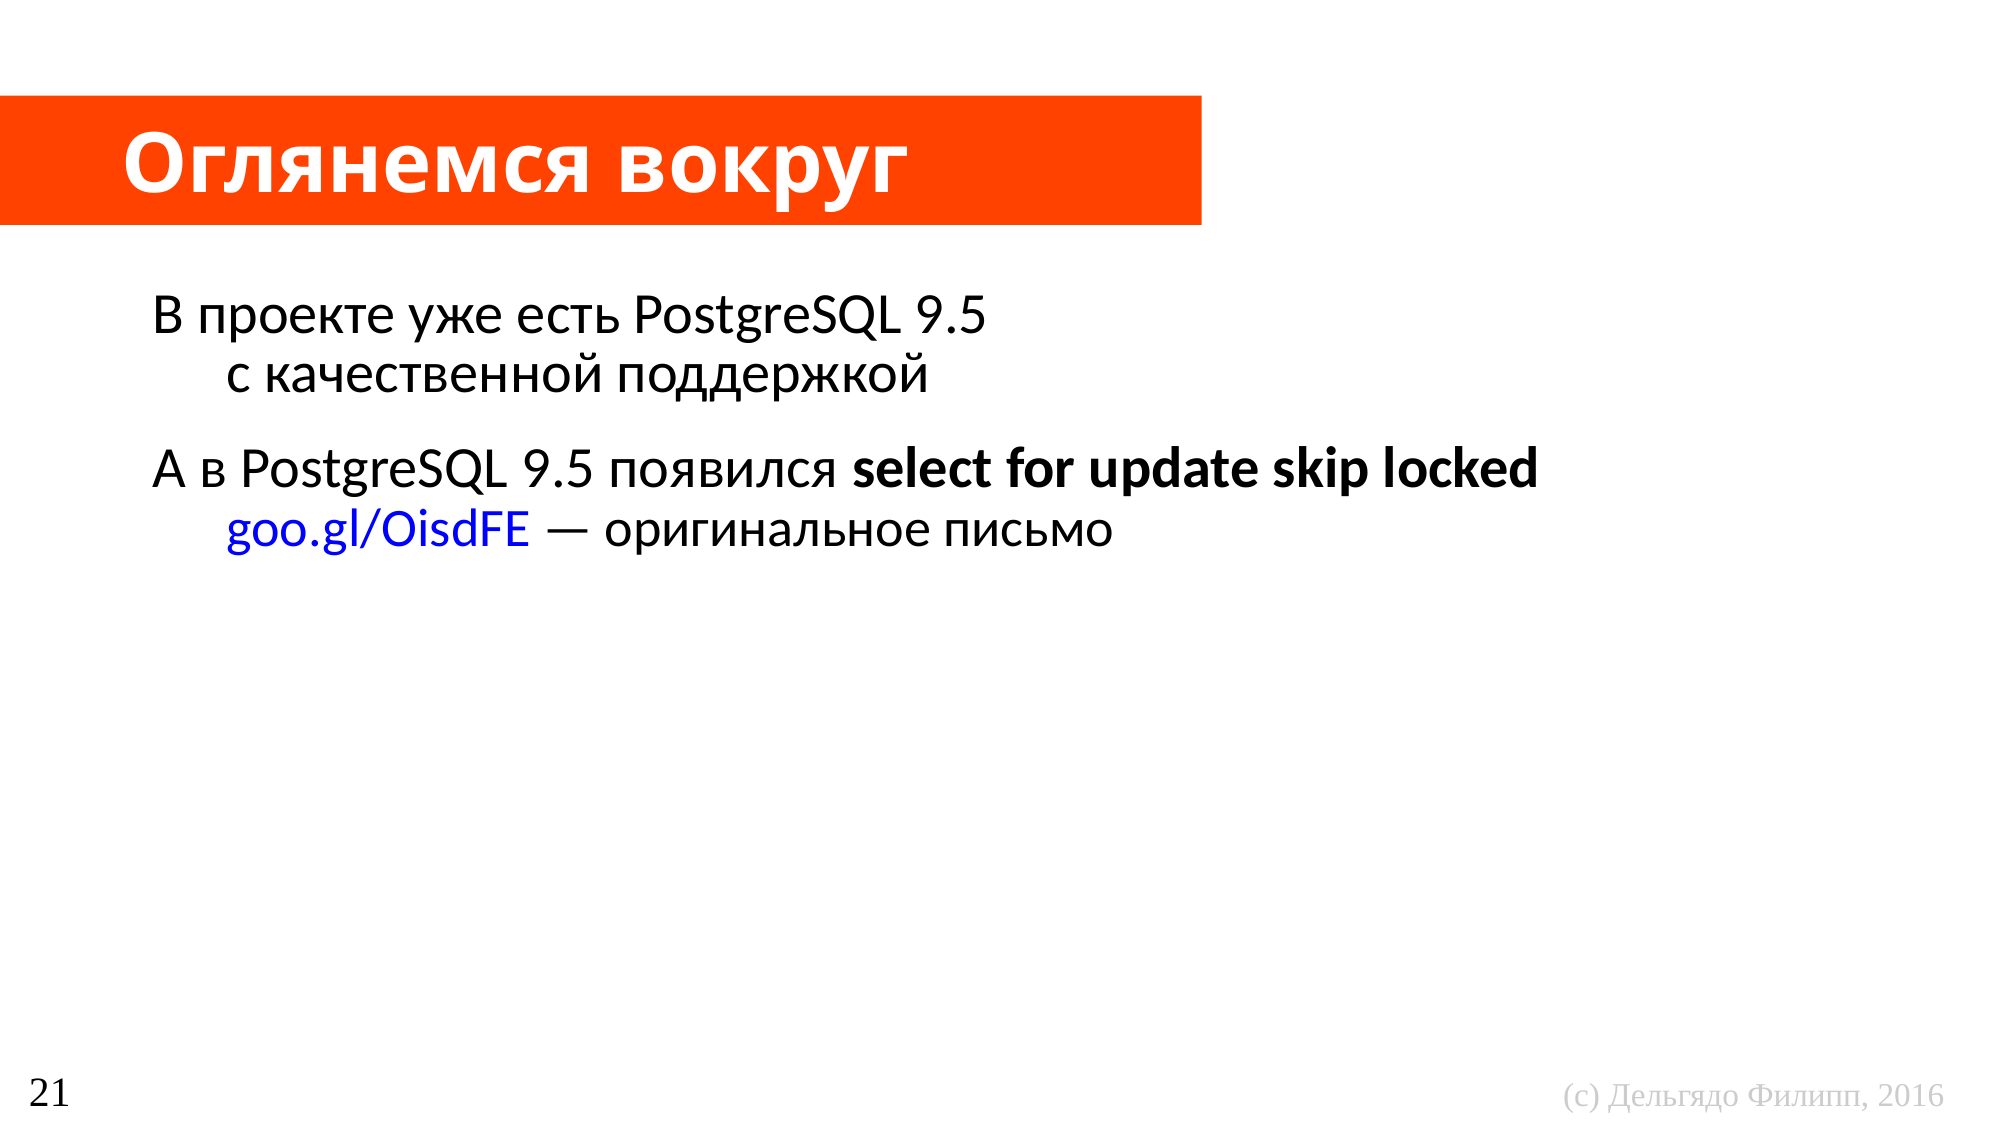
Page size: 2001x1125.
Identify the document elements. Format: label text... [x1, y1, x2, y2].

list В проекте уже есть PostgreSQL 9.5 с качественной поддержкой А в PostgreSQL 9.5 появился select for update skip locked goo.gl/OisdFE — оригинальное письмо [137, 282, 1863, 1014]
title Оглянемся вокруг [0, 95, 1202, 225]
